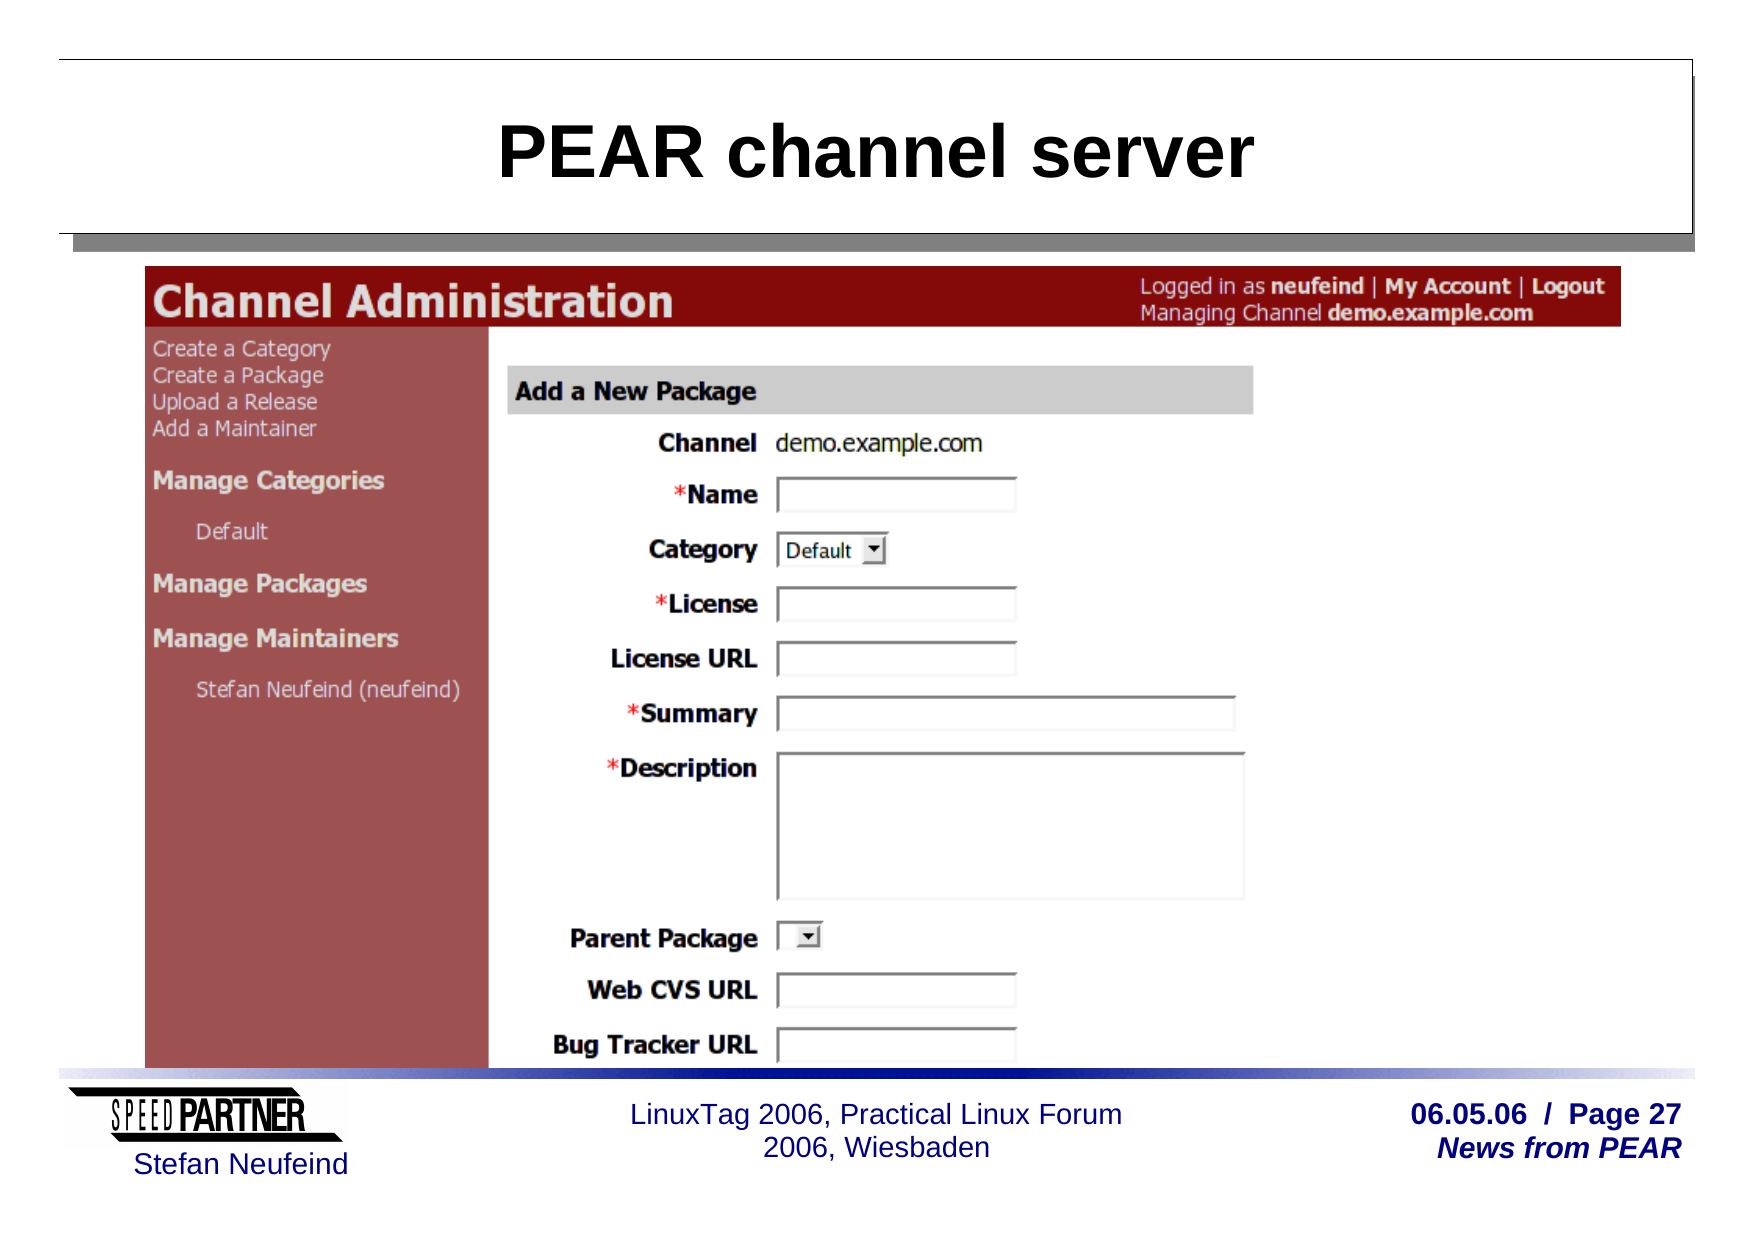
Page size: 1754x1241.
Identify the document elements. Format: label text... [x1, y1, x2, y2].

picture [64, 1082, 348, 1146]
picture [59, 266, 1695, 1079]
title PEAR channel server [59, 59, 1695, 244]
